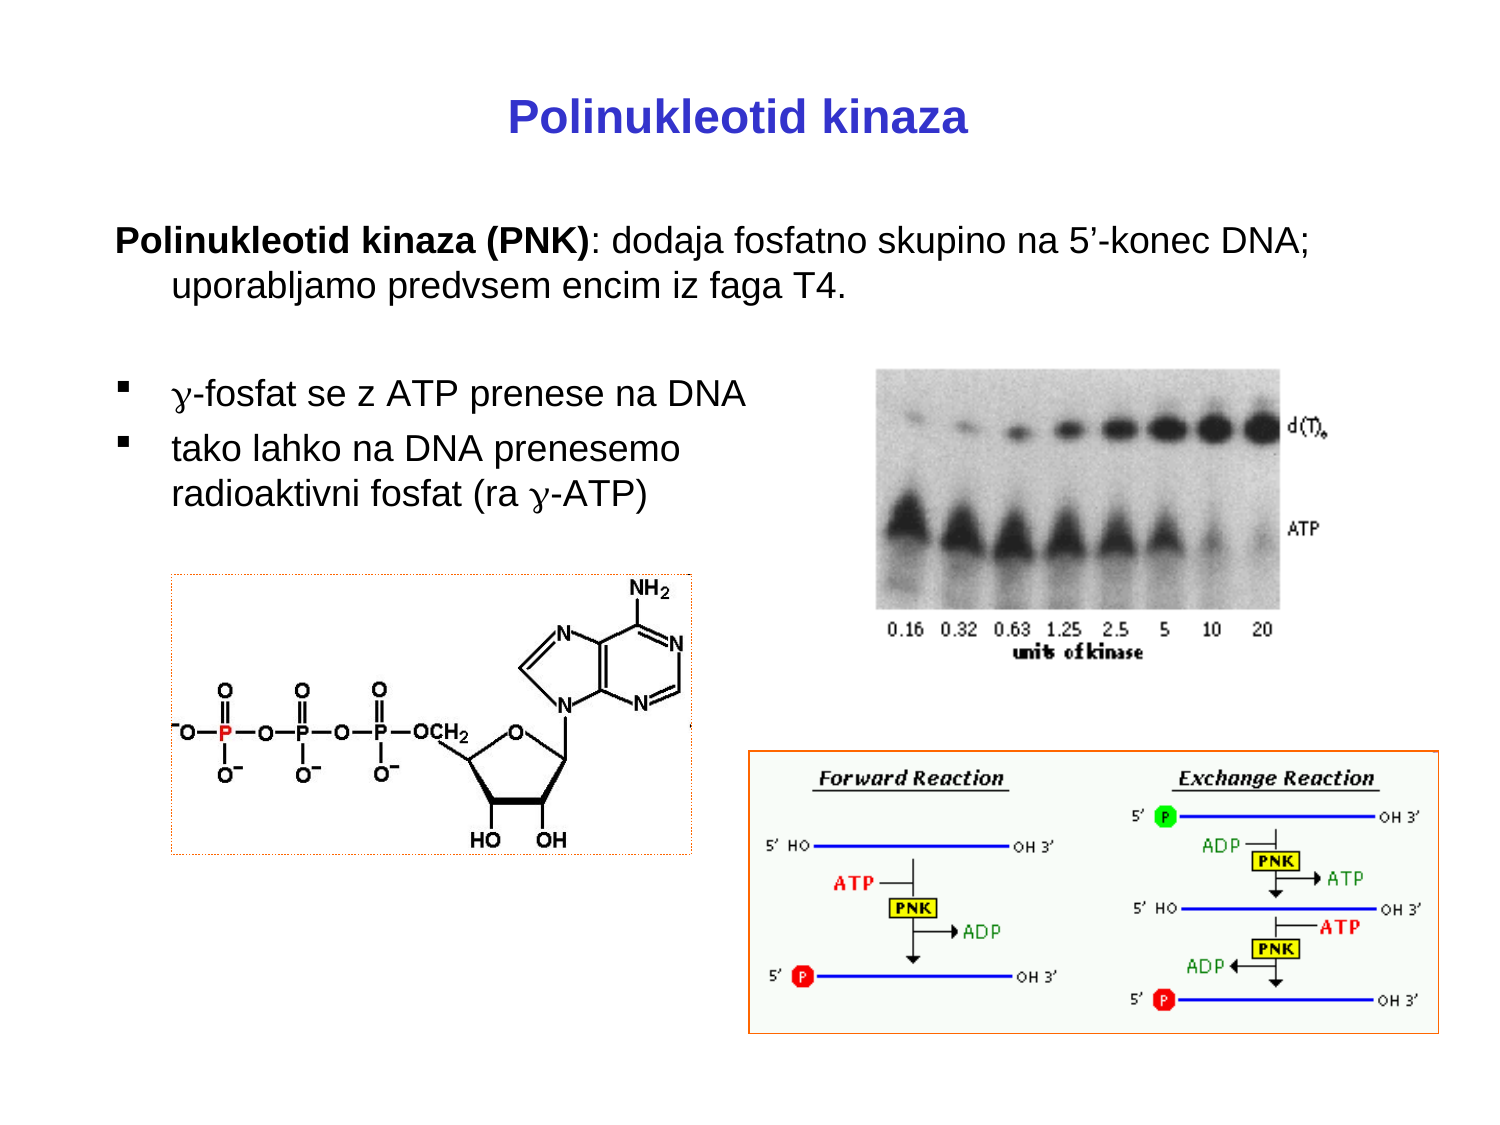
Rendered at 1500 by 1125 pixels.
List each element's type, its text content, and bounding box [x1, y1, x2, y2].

text_box Polinukleotid kinaza (PNK): dodaja fosfatno skupino na 5’-konec DNA; uporabljamo predvsem encim iz faga T4. -fosfat se z ATP prenese na DNA tako lahko na DNA prenesemo radioaktivni fosfat (ra -ATP) [100, 207, 1384, 610]
picture [171, 574, 691, 855]
text_box Polinukleotid kinaza [100, 78, 1376, 152]
picture [856, 349, 1344, 680]
picture [750, 751, 1438, 1033]
